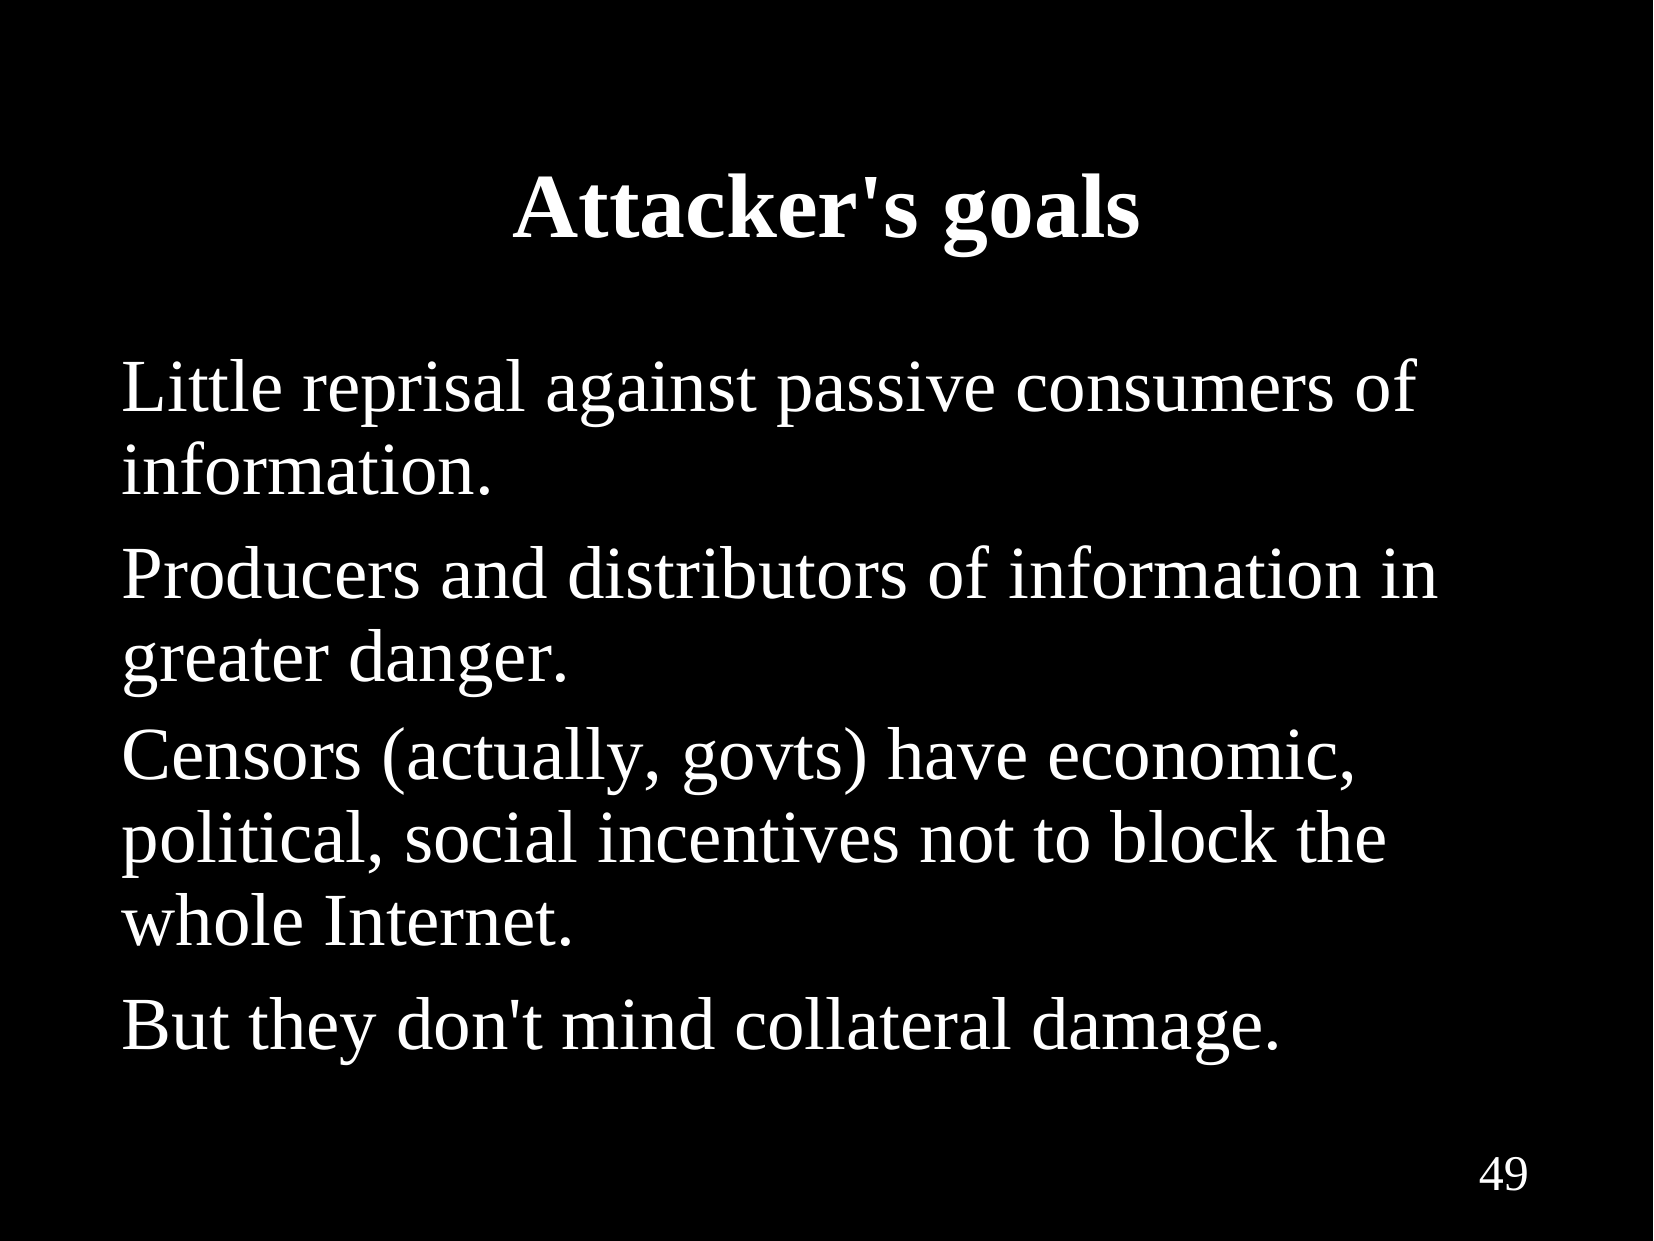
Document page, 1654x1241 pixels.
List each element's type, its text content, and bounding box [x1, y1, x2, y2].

title Attacker's goals [121, 103, 1534, 311]
list Little reprisal against passive consumers of information. Producers and distributors of information in greater danger. Censors (actually, govts) have economic, political, social incentives not to block the whole Internet. But they don't mind collateral damage. [121, 344, 1534, 1136]
